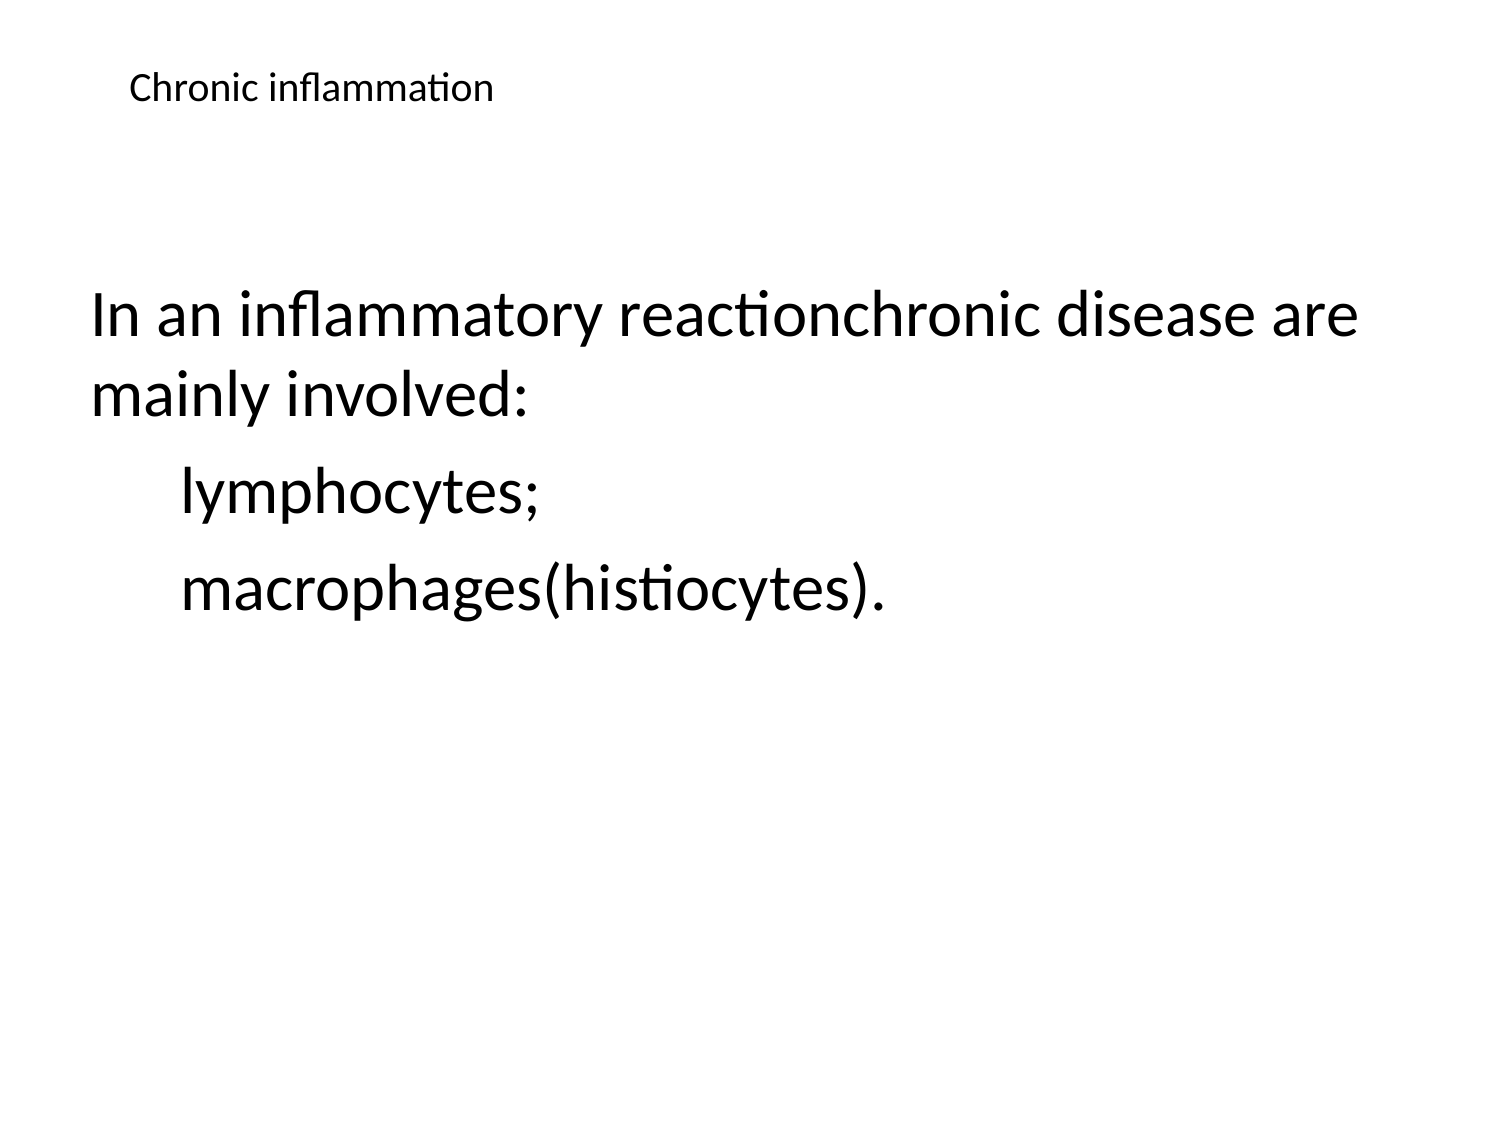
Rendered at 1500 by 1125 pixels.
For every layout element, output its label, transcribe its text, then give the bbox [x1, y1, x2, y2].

list In an inflammatory reactionchronic disease are mainly involved: lymphocytes; macrophages(histiocytes). [75, 262, 1426, 1005]
title Chronic inflammation [75, 45, 550, 126]
